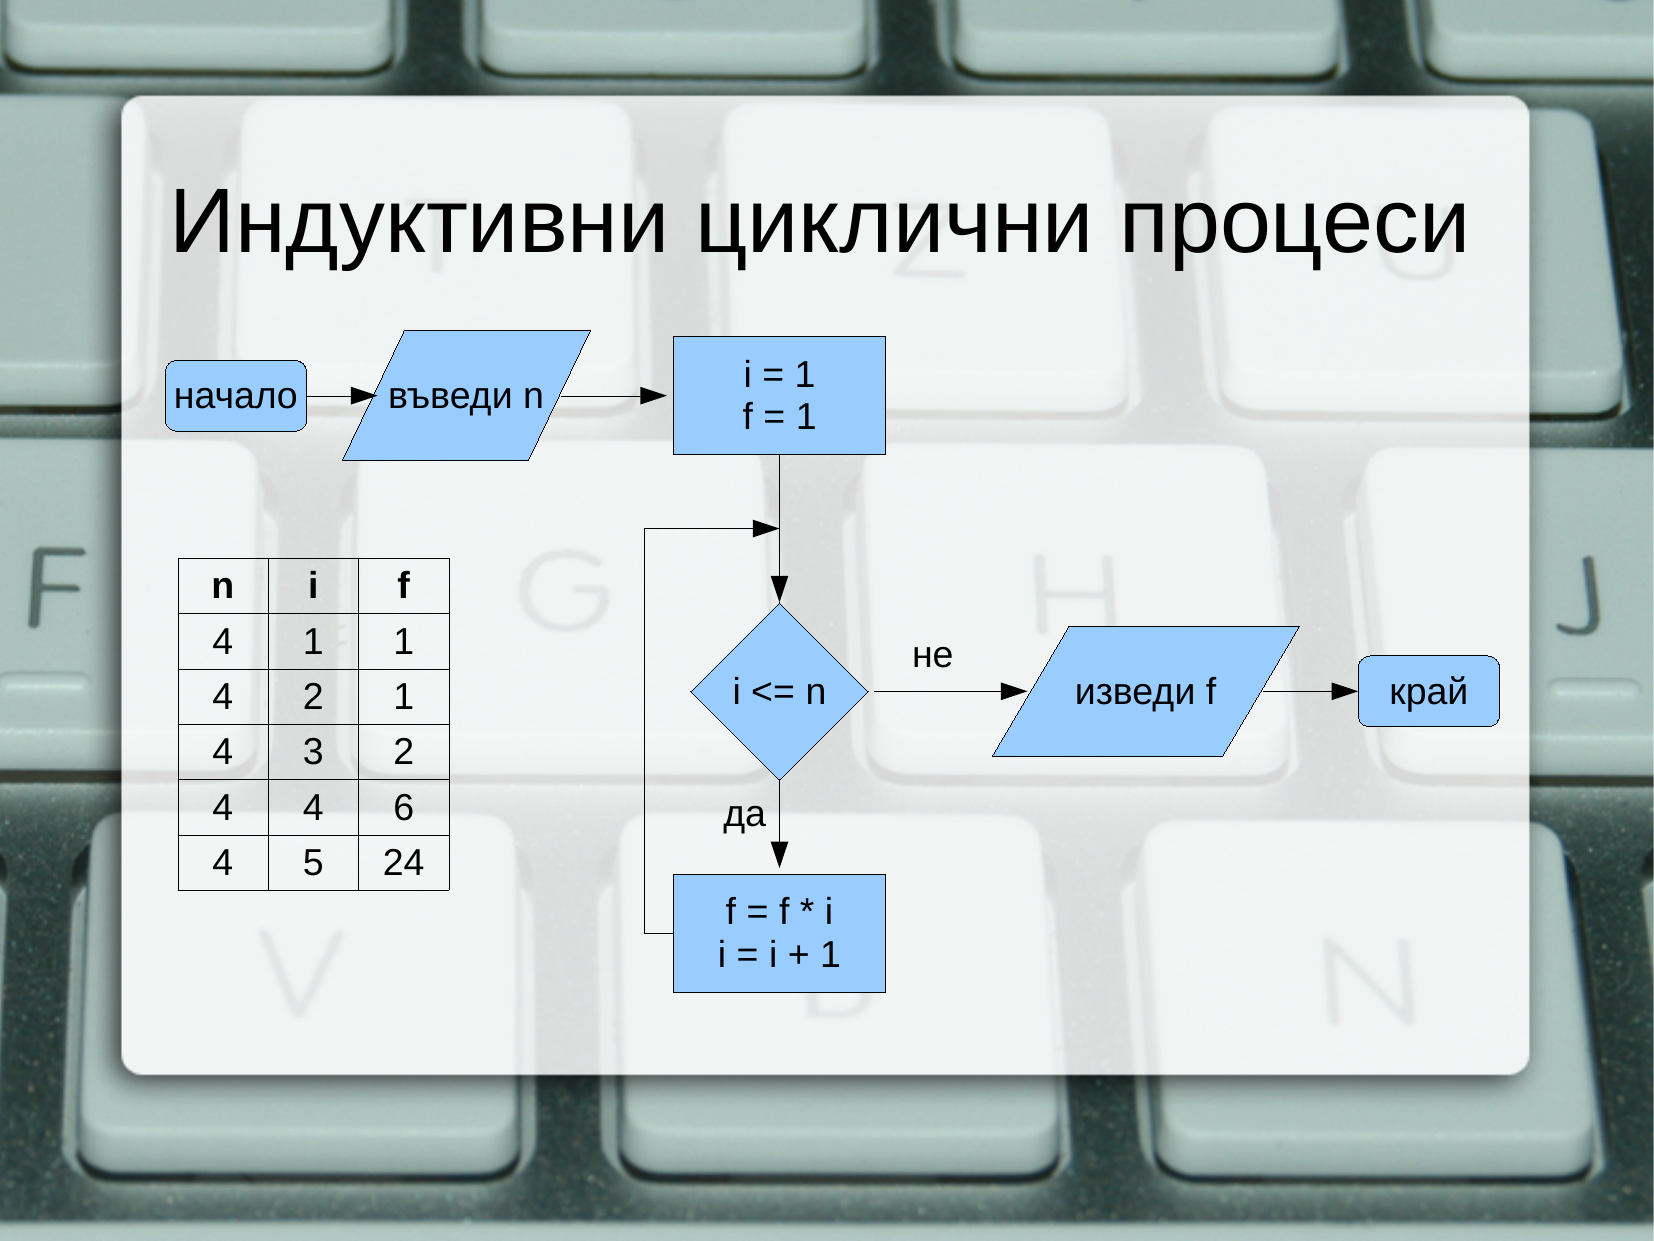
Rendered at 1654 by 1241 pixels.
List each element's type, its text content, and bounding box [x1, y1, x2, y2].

table_cell 4 [179, 836, 268, 890]
table_cell 5 [269, 836, 358, 890]
text_box въведи n [342, 330, 591, 461]
table_cell 24 [359, 836, 449, 890]
table_cell 4 [179, 670, 268, 724]
table_cell 4 [179, 725, 268, 779]
text_box i = 1 f = 1 [673, 336, 886, 455]
table_cell 2 [269, 670, 358, 724]
text_box край [1358, 655, 1500, 727]
table_cell 2 [359, 725, 449, 779]
table_header n [179, 559, 268, 613]
text_box да [708, 785, 815, 869]
table_cell 1 [269, 614, 358, 669]
text_box изведи f [992, 626, 1300, 757]
table_cell 3 [269, 725, 358, 779]
picture [0, 0, 1654, 1241]
title Индуктивни циклични процеси [135, 117, 1506, 325]
text_box не [897, 625, 969, 683]
table_cell 4 [179, 614, 268, 669]
text_box начало [165, 360, 307, 432]
table_header f [359, 559, 449, 613]
table_cell 1 [359, 670, 449, 724]
table_cell 1 [359, 614, 449, 669]
table_cell 6 [359, 780, 449, 835]
table_cell 4 [179, 780, 268, 835]
text_box f = f * i i = i + 1 [673, 874, 886, 993]
text_box i <= n [690, 602, 869, 780]
table_header i [269, 559, 358, 613]
table_cell 4 [269, 780, 358, 835]
